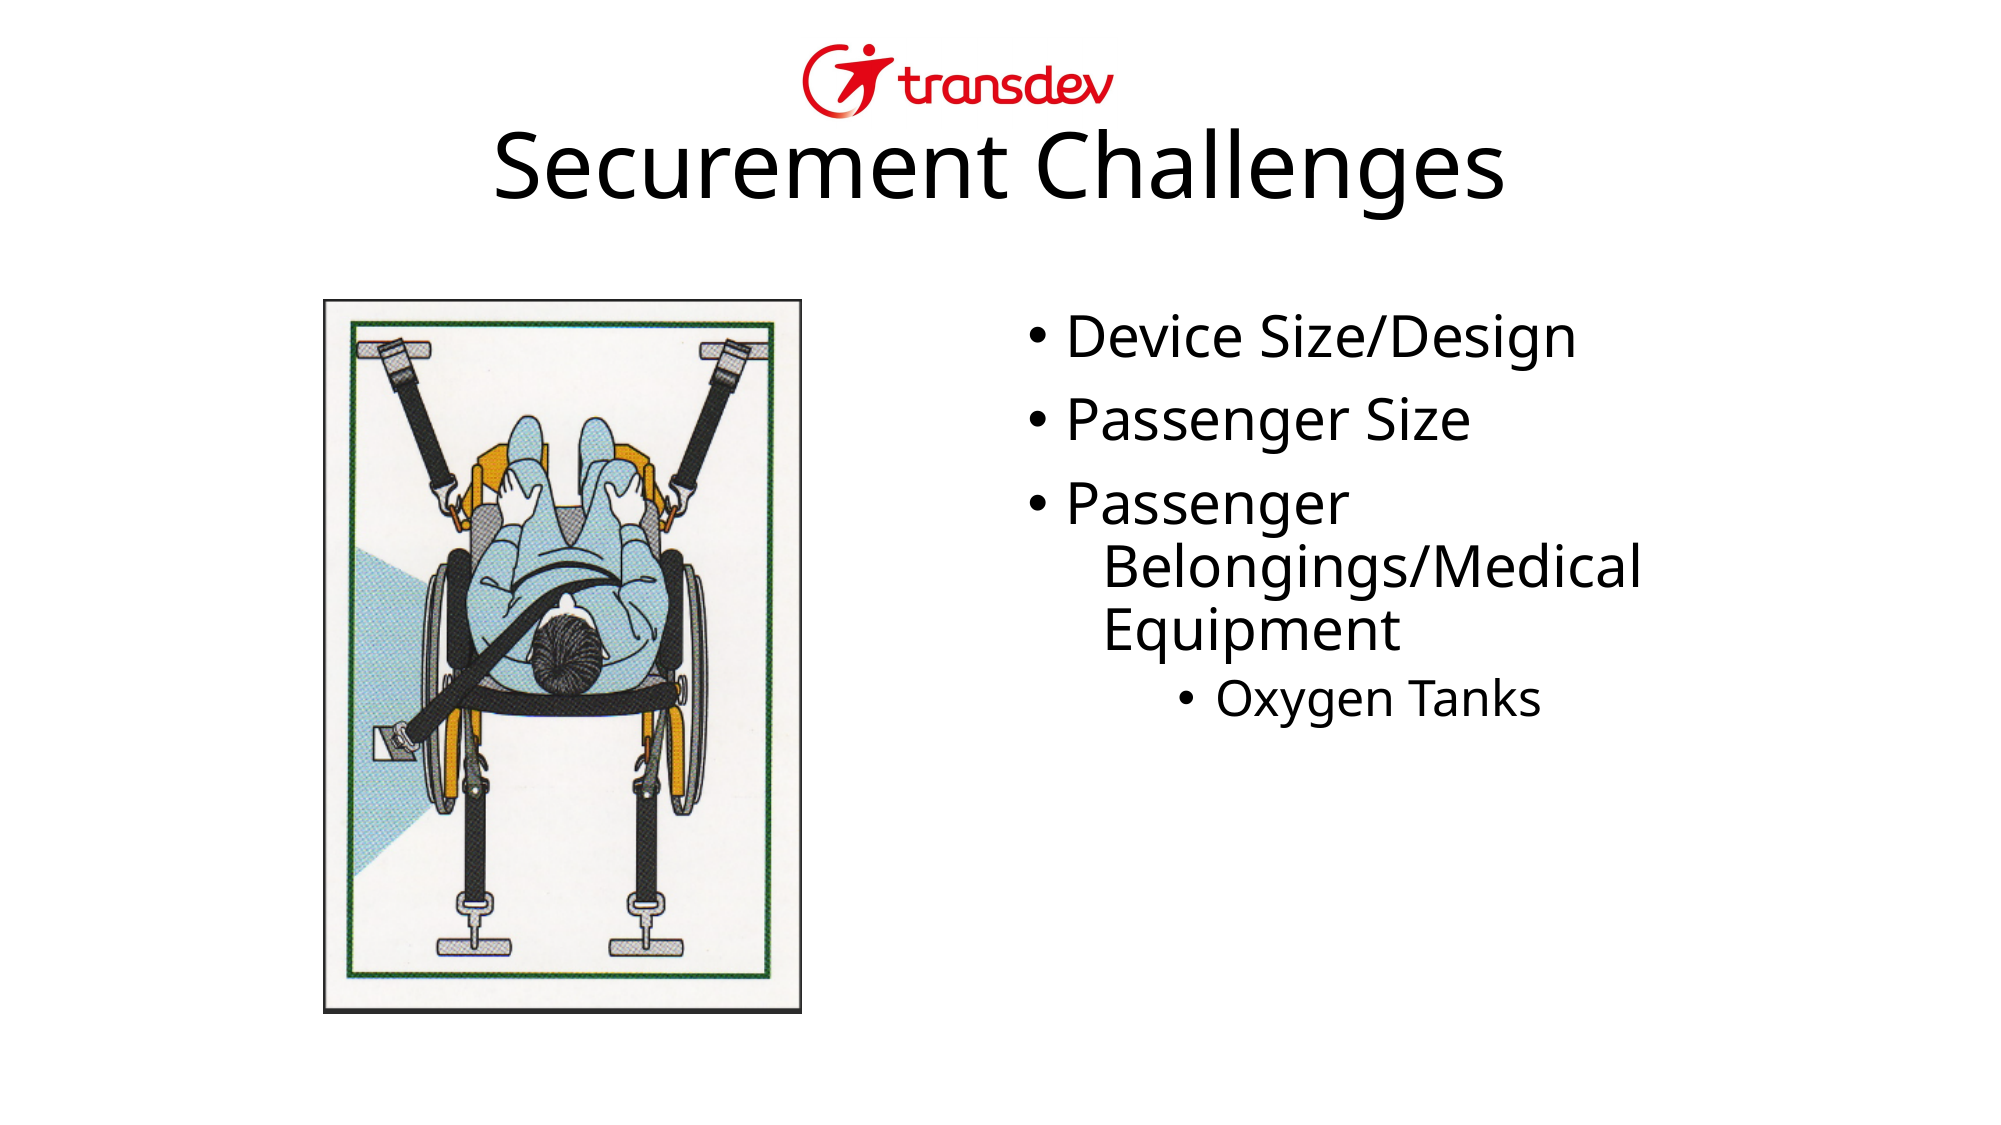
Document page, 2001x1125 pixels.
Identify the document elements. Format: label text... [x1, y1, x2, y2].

picture [323, 299, 802, 1014]
list Device Size/Design Passenger Size Passenger Belongings/Medical Equipment Oxygen Tanks [1012, 299, 1863, 1014]
title Securement Challenges [137, 59, 1863, 278]
picture [801, 37, 1118, 129]
